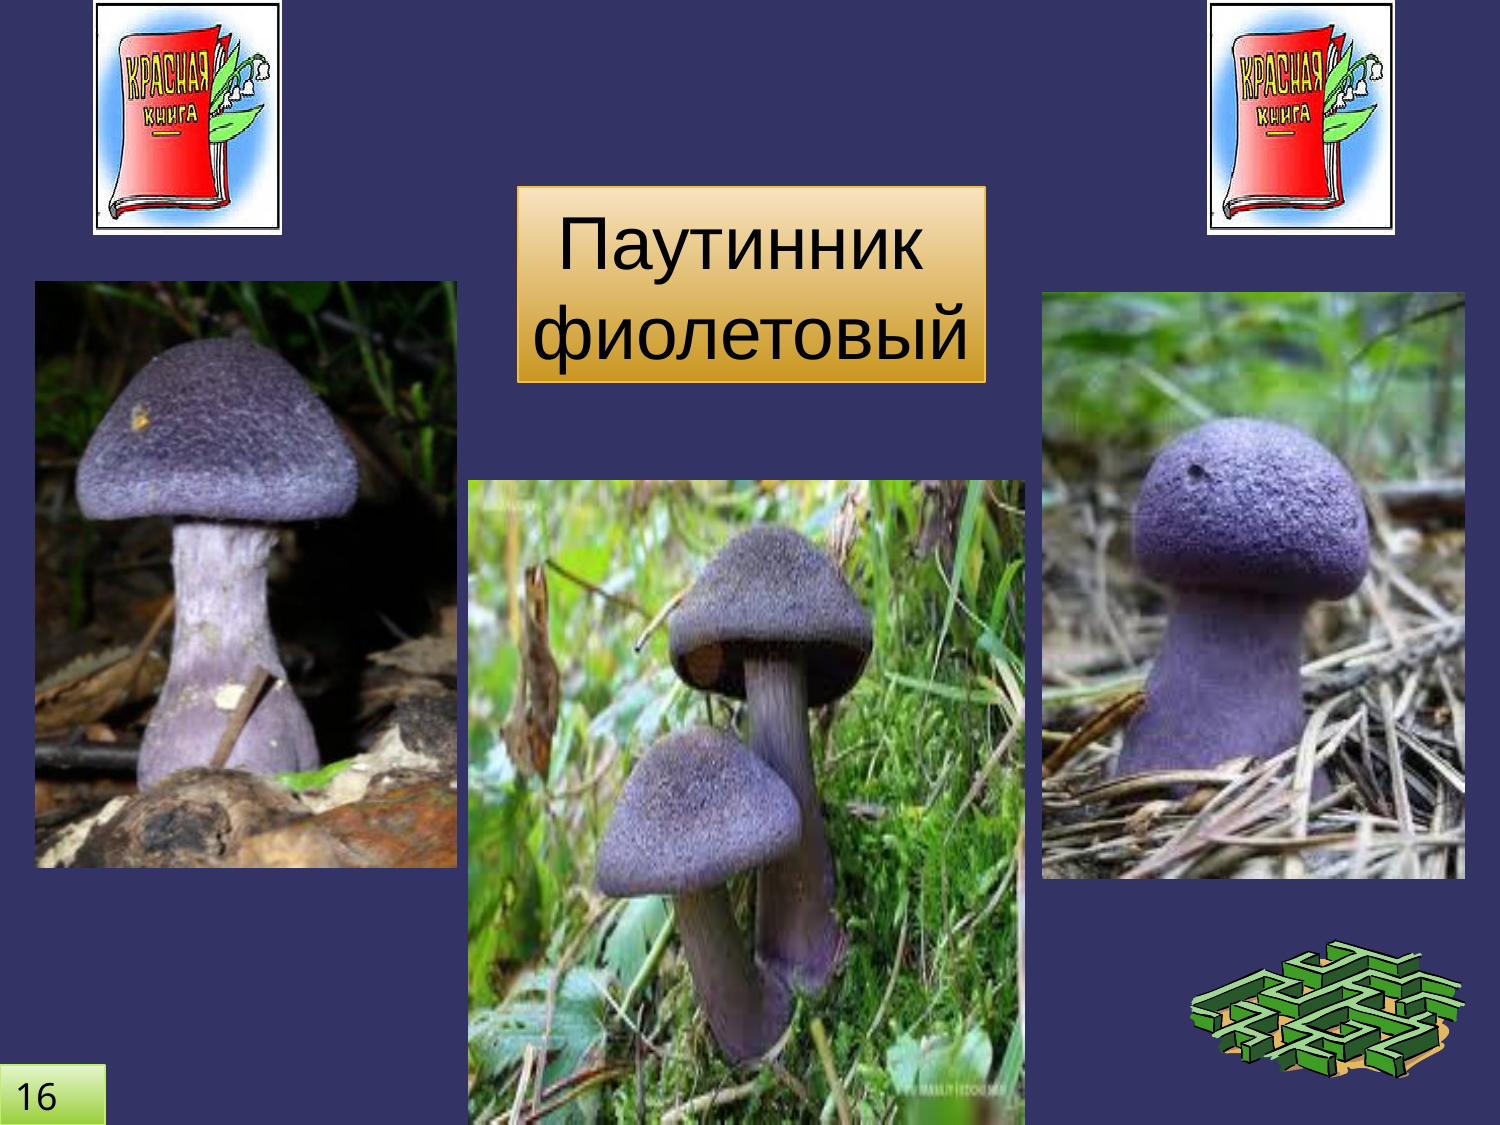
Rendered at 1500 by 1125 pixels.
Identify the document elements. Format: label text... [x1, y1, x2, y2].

picture [1042, 292, 1465, 879]
picture [93, 0, 282, 235]
picture [1207, 0, 1395, 235]
slide_number <номер> [0, 1065, 106, 1125]
picture [35, 281, 457, 868]
text_box Паутинник фиолетовый [517, 187, 986, 383]
picture [468, 480, 1025, 1125]
